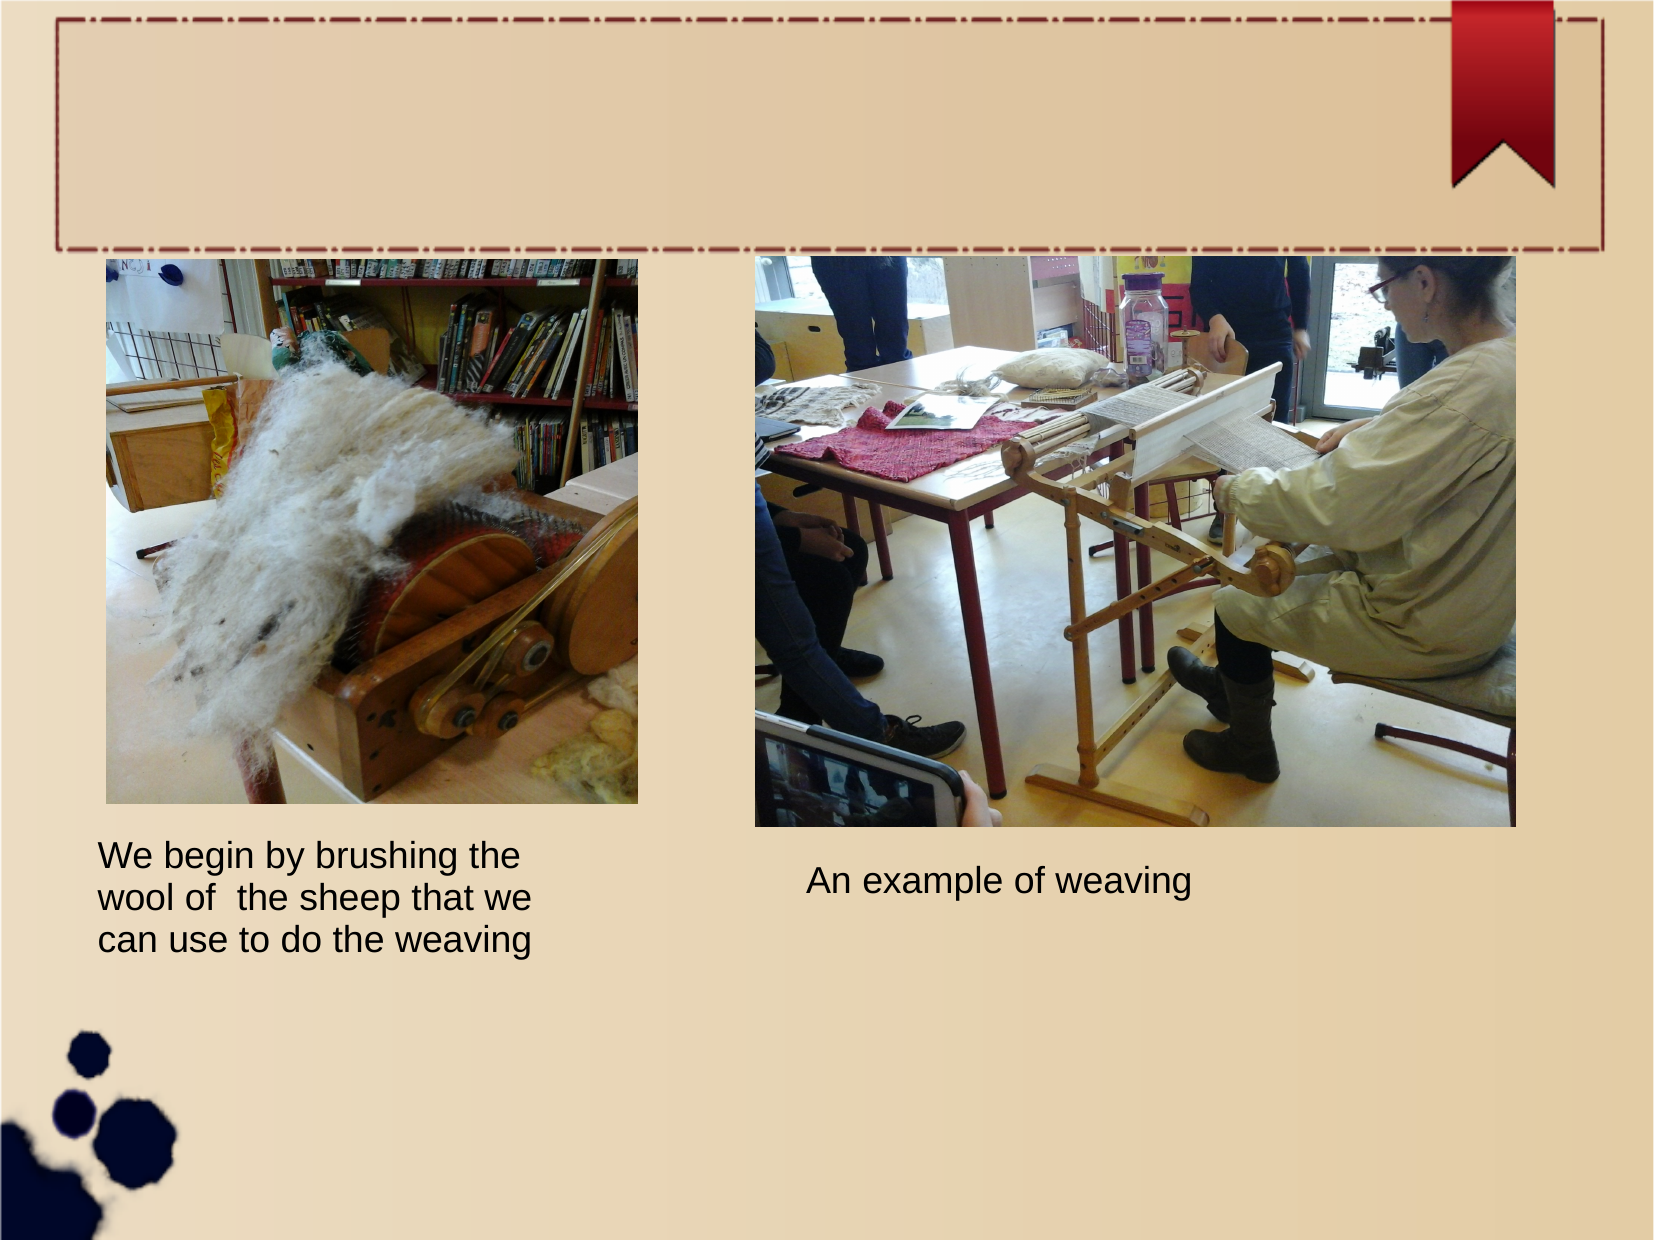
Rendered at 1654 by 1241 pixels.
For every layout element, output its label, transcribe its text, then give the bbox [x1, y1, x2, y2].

text_box An example of weaving [791, 852, 1465, 910]
picture [0, 0, 1654, 1240]
text_box We begin by brushing the wool of the sheep that we can use to do the weaving [82, 826, 603, 968]
title [106, 26, 1477, 249]
